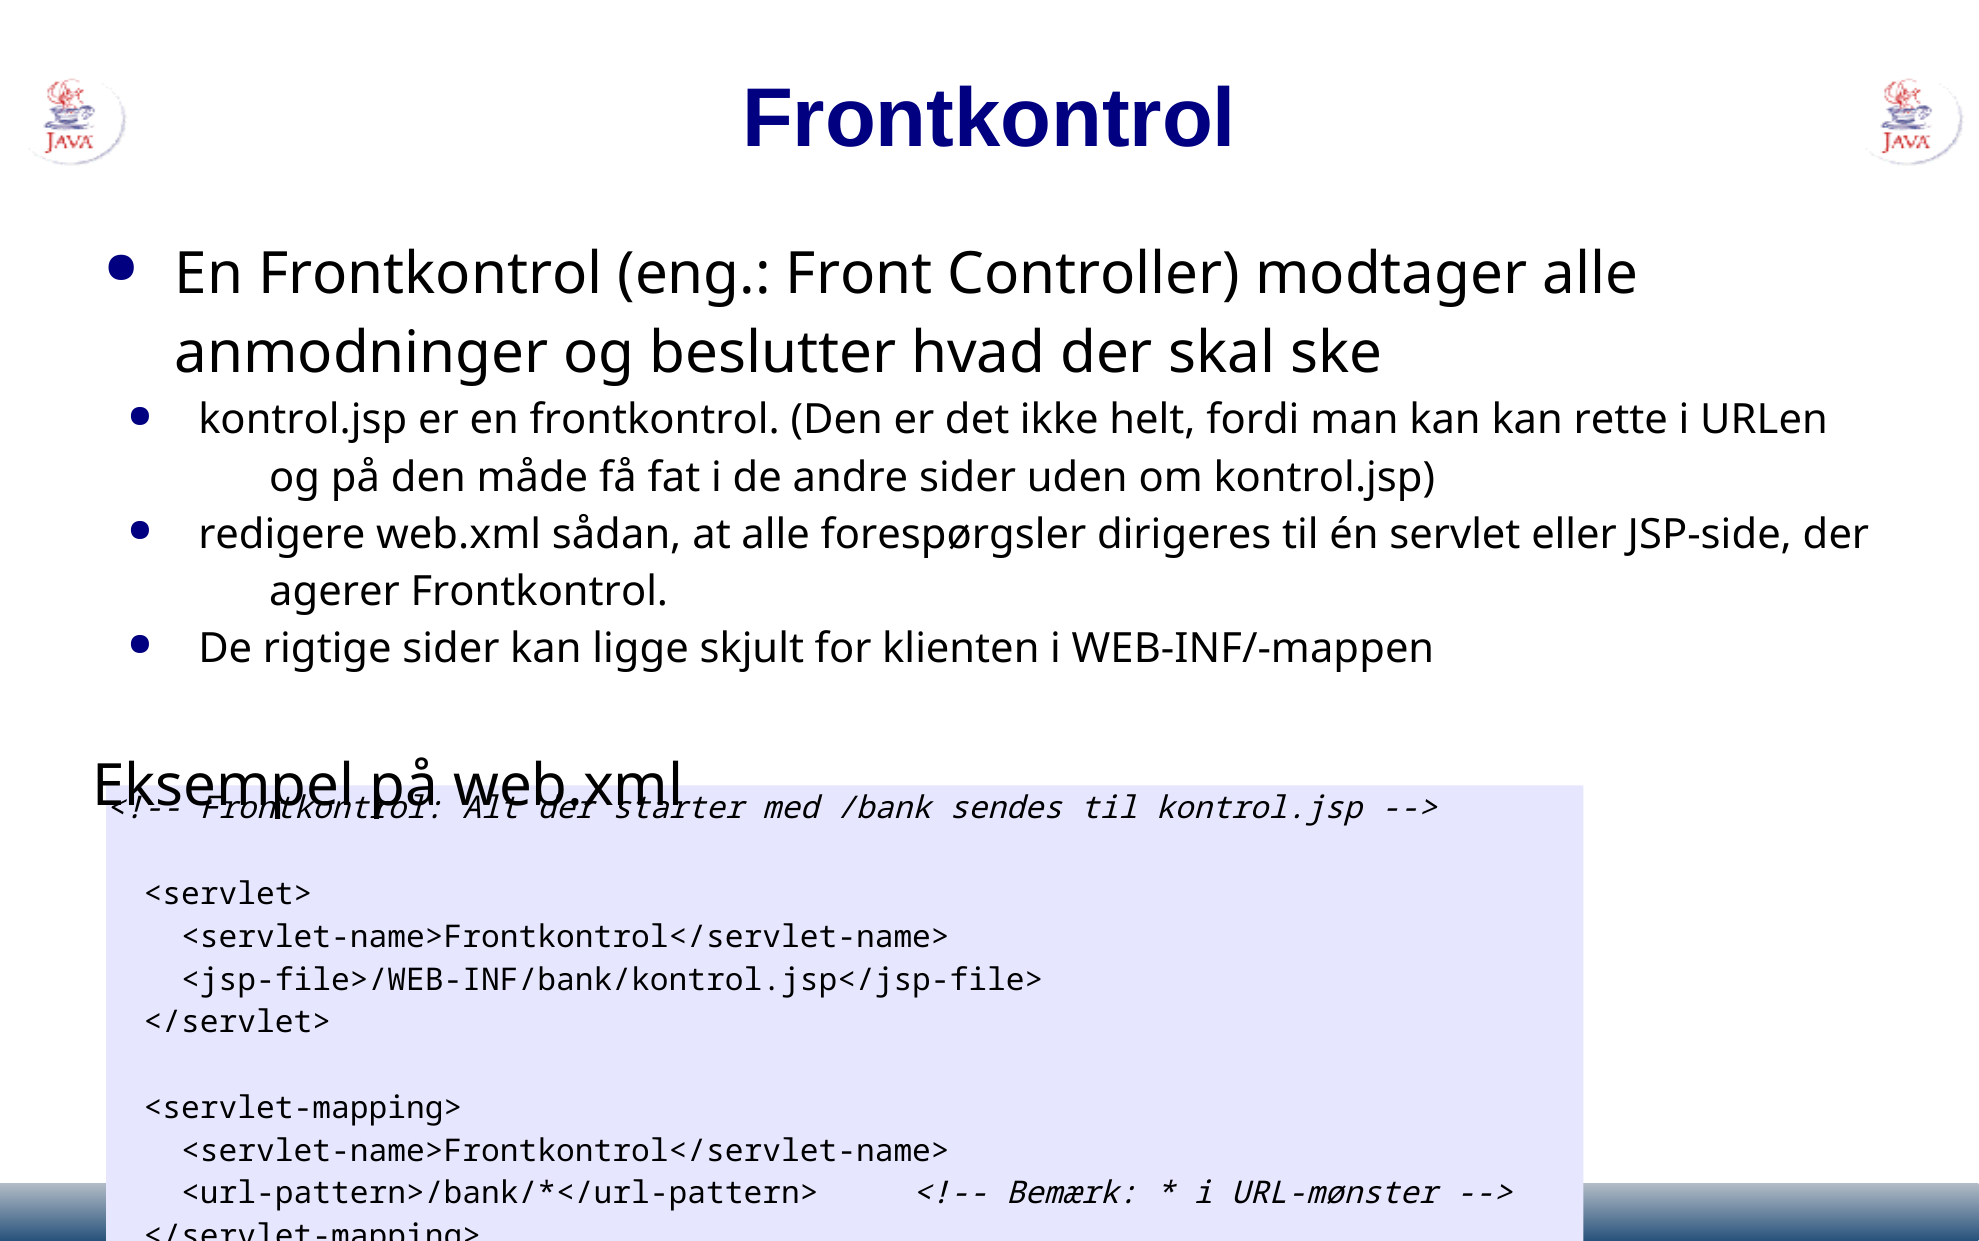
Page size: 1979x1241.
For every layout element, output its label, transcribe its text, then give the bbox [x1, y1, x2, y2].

text_box <!-- Frontkontrol: Alt der starter med /bank sendes til kontrol.jsp --> <servlet> <servlet-name>Frontkontrol</servlet-name> <jsp-file>/WEB-INF/bank/kontrol.jsp</jsp-file> </servlet> <servlet-mapping> <servlet-name>Frontkontrol</servlet-name> <url-pattern>/bank/*</url-pattern> <!-- Bemærk: * i URL-mønster --> </servlet-mapping> [106, 785, 1584, 1175]
title Frontkontrol [126, 14, 1853, 222]
list En Frontkontrol (eng.: Front Controller) modtager alle anmodninger og beslutter hvad der skal ske kontrol.jsp er en frontkontrol. (Den er det ikke helt, fordi man kan kan rette i URLen og på den måde få fat i de andre sider uden om kontrol.jsp) redigere web.xml sådan, at alle forespørgsler dirigeres til én servlet eller JSP-side, der agerer Frontkontrol. De rigtige sider kan ligge skjult for klienten i WEB-INF/-mappen Eksempel på web.xml [92, 230, 1881, 757]
picture [1853, 71, 1968, 169]
picture [12, 71, 126, 169]
